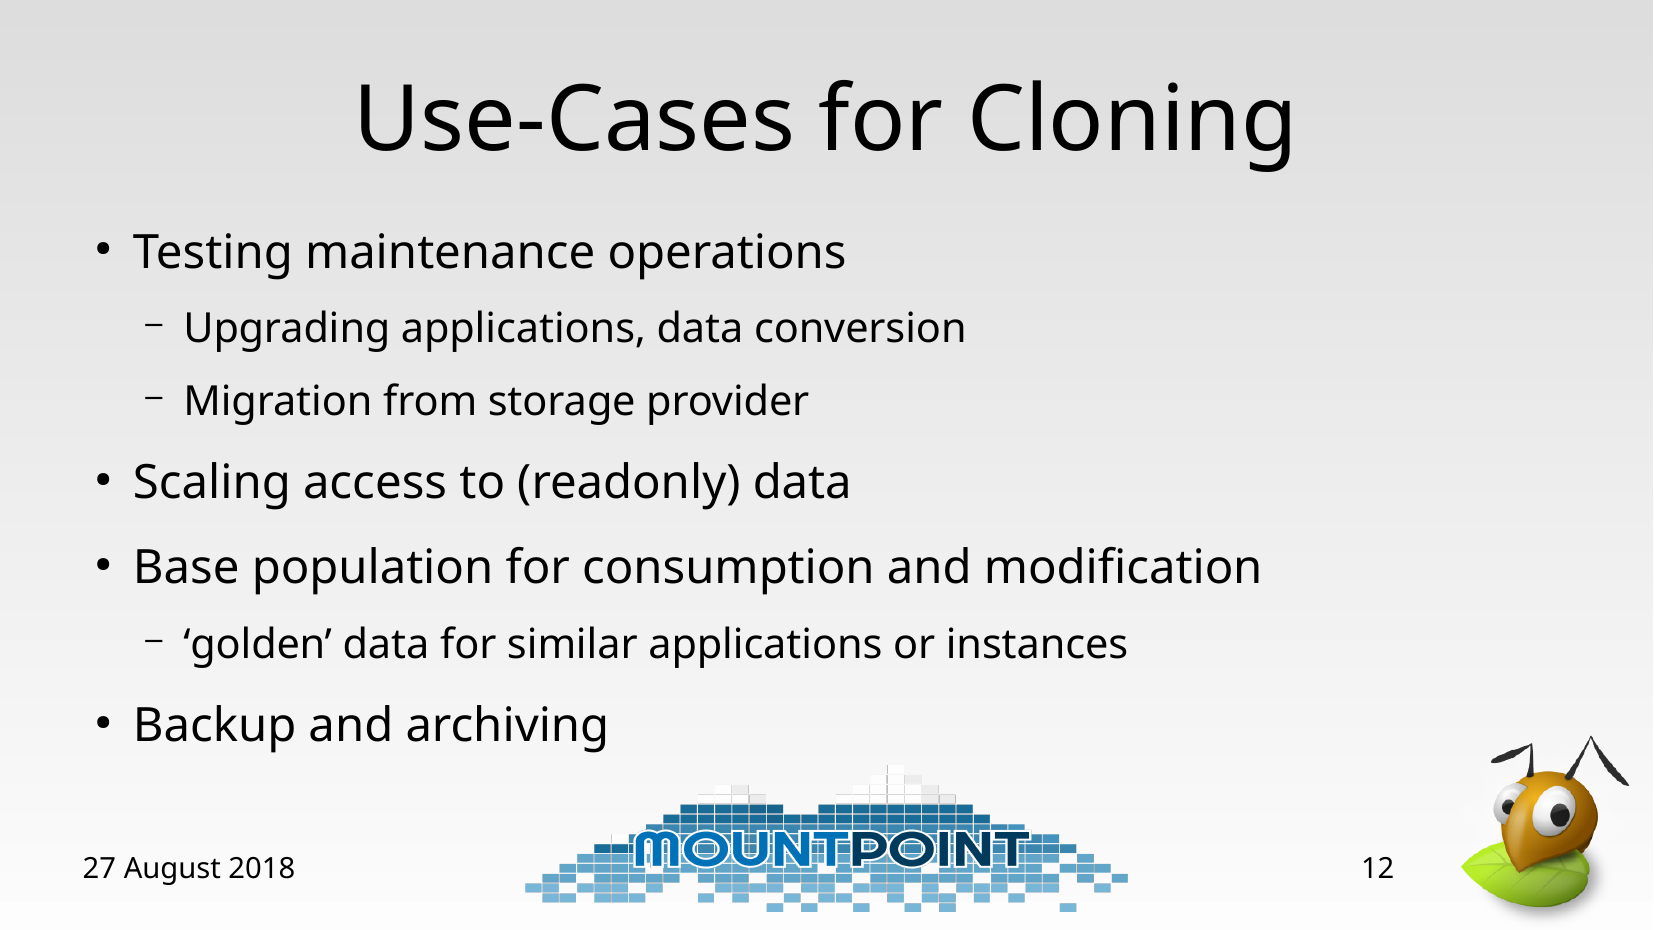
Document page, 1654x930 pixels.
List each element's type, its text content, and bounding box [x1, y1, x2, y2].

list Testing maintenance operations Upgrading applications, data conversion Migration from storage provider Scaling access to (readonly) data Base population for consumption and modification ‘golden’ data for similar applications or instances Backup and archiving [82, 217, 1571, 757]
picture [525, 765, 1128, 912]
title Use-Cases for Cloning [82, 37, 1571, 193]
picture [1432, 727, 1653, 930]
